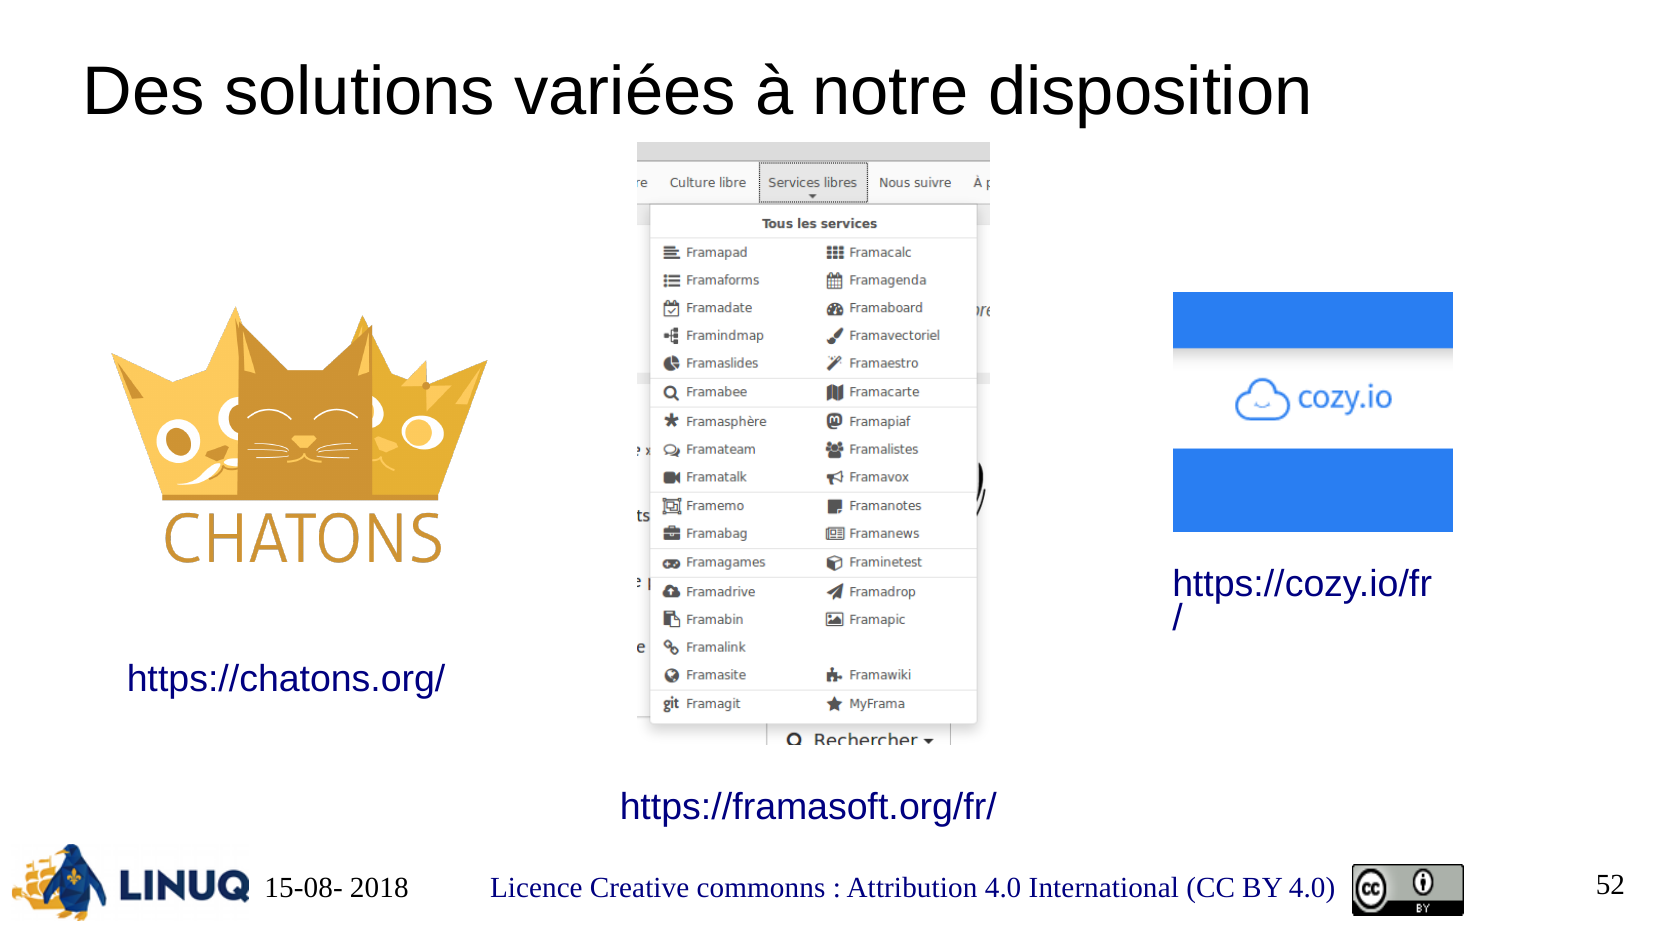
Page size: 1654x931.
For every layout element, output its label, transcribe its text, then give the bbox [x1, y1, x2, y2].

picture [11, 844, 249, 921]
title Des solutions variées à notre disposition [82, 13, 1571, 169]
text_box https://chatons.org/ [112, 649, 461, 707]
text_box https://framasoft.org/fr/ [605, 778, 1013, 835]
picture [1173, 292, 1453, 532]
text_box https://cozy.io/fr/ [1157, 555, 1458, 612]
picture [1352, 864, 1464, 916]
picture [637, 142, 990, 745]
picture [106, 259, 497, 650]
